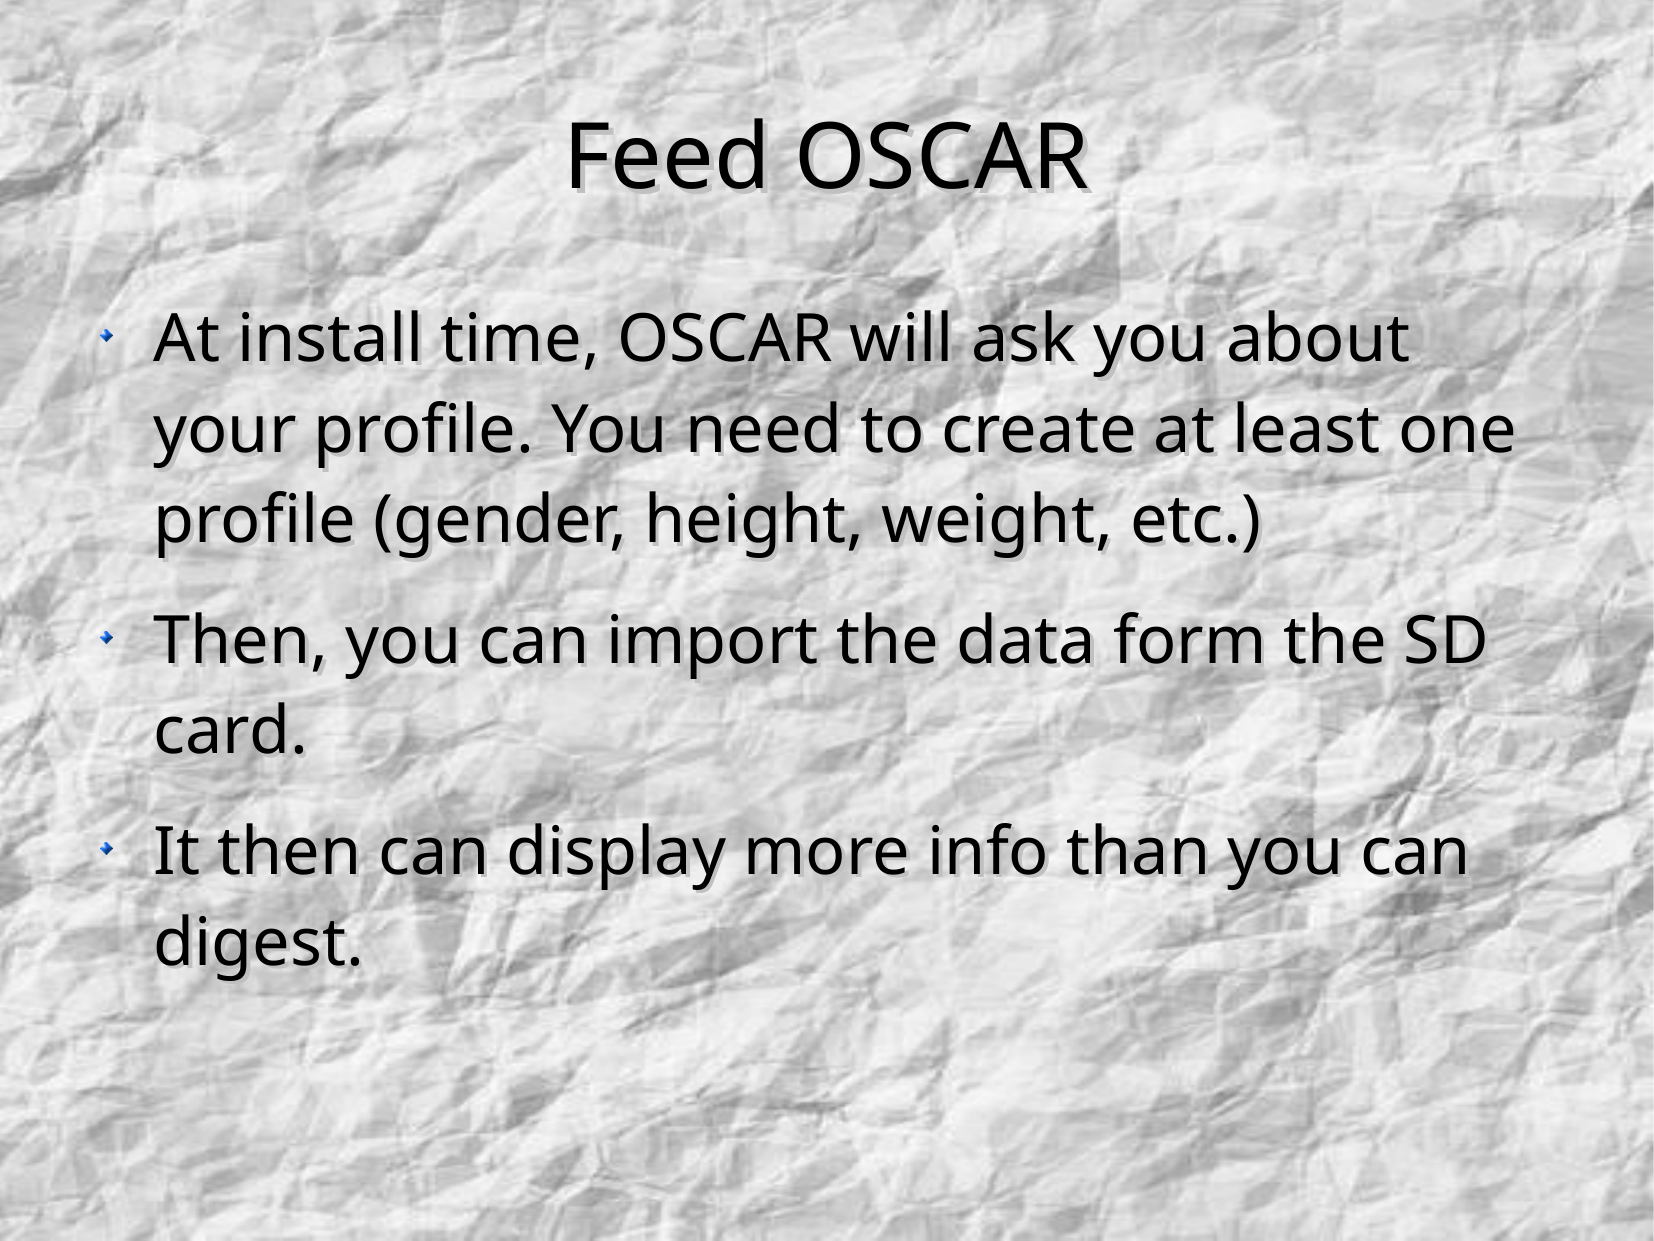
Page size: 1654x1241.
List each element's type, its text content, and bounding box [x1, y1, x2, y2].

picture [0, 0, 1654, 1241]
title Feed OSCAR [82, 49, 1571, 257]
list At install time, OSCAR will ask you about your profile. You need to create at least one profile (gender, height, weight, etc.) Then, you can import the data form the SD card. It then can display more info than you can digest. [82, 290, 1571, 1010]
